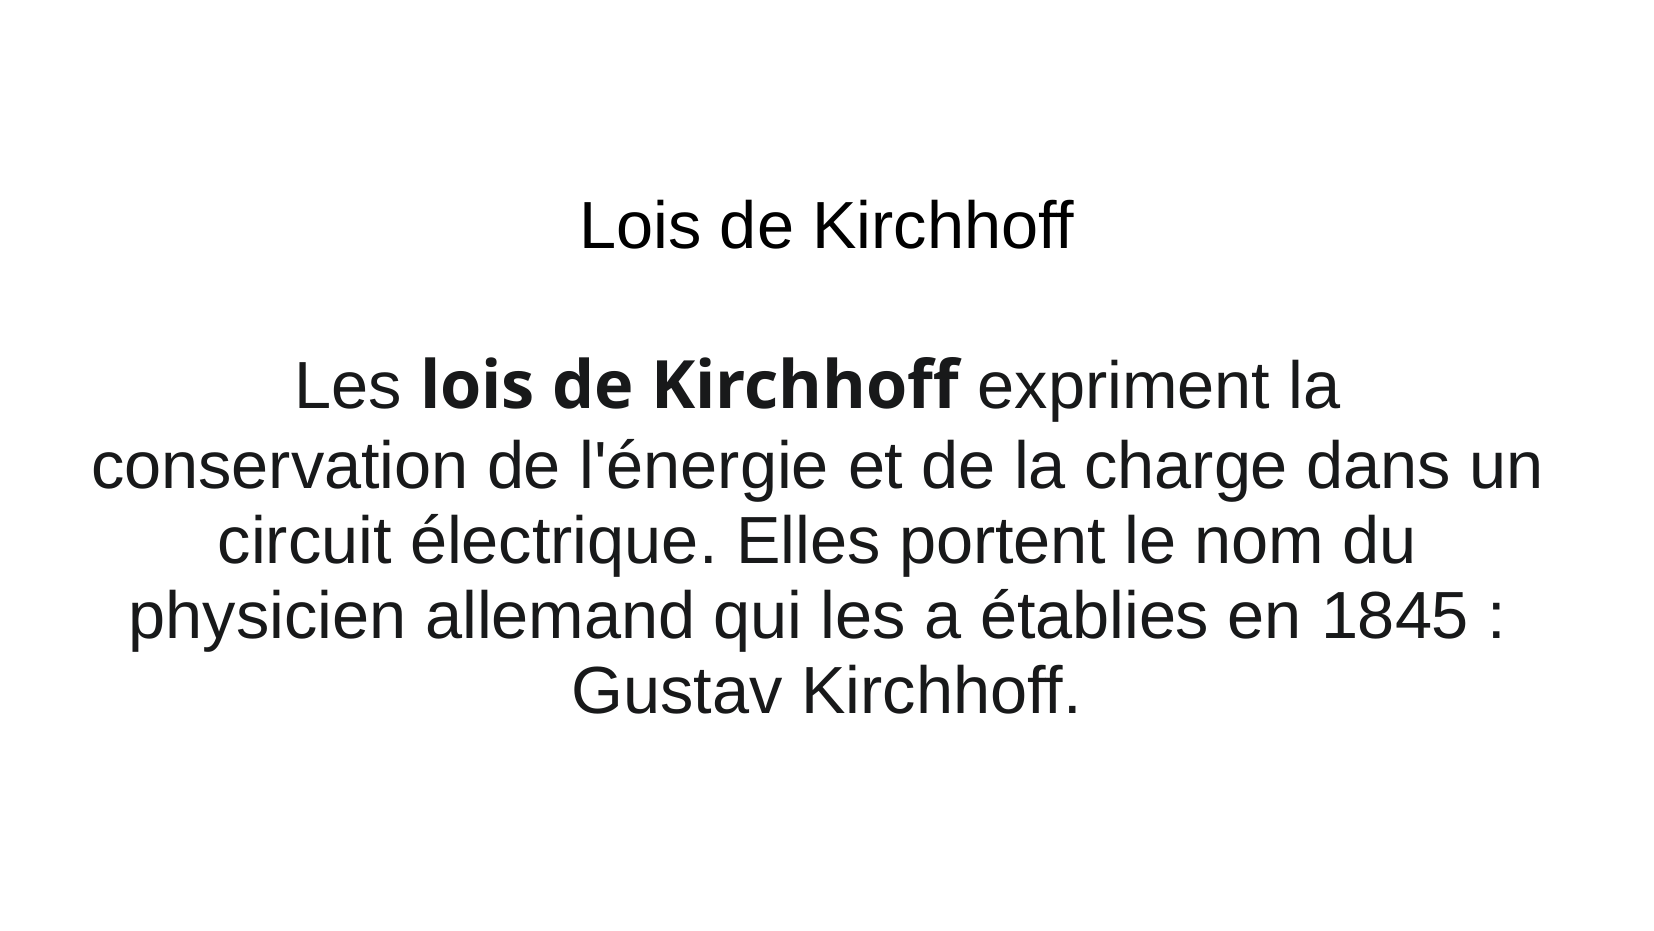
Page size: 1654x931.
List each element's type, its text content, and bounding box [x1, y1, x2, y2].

subtitle Lois de Kirchhoff Les lois de Kirchhoff expriment la conservation de l'énergie et de la charge dans un circuit électrique. Elles portent le nom du physicien allemand qui les a établies en 1845 : Gustav Kirchhoff. [82, 59, 1571, 857]
